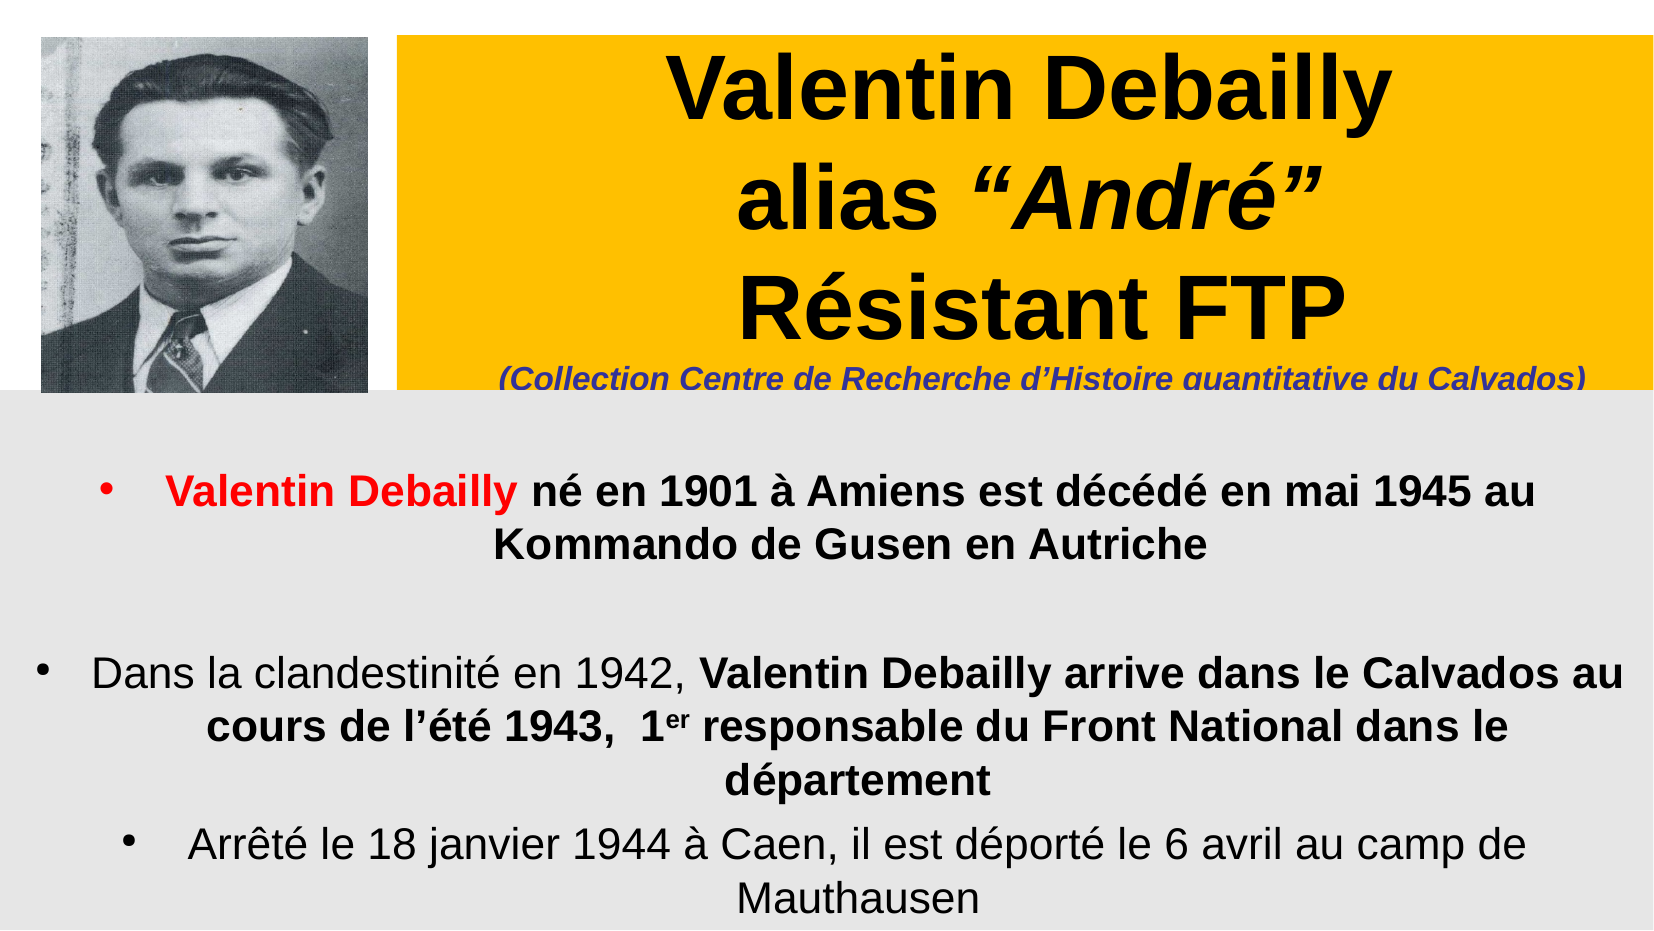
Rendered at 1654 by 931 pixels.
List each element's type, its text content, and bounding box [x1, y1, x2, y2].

title Valentin Debailly alias “André” Résistant FTP (Collection Centre de Recherche d’Histoire quantitative du Calvados) [396, 35, 1654, 390]
list Valentin Debailly né en 1901 à Amiens est décédé en mai 1945 au Kommando de Gusen en Autriche Dans la clandestinité en 1942, Valentin Debailly arrive dans le Calvados au cours de l’été 1943, 1er responsable du Front National dans le département Arrêté le 18 janvier 1944 à Caen, il est déporté le 6 avril au camp de Mauthausen [0, 390, 1654, 931]
picture [41, 37, 368, 393]
